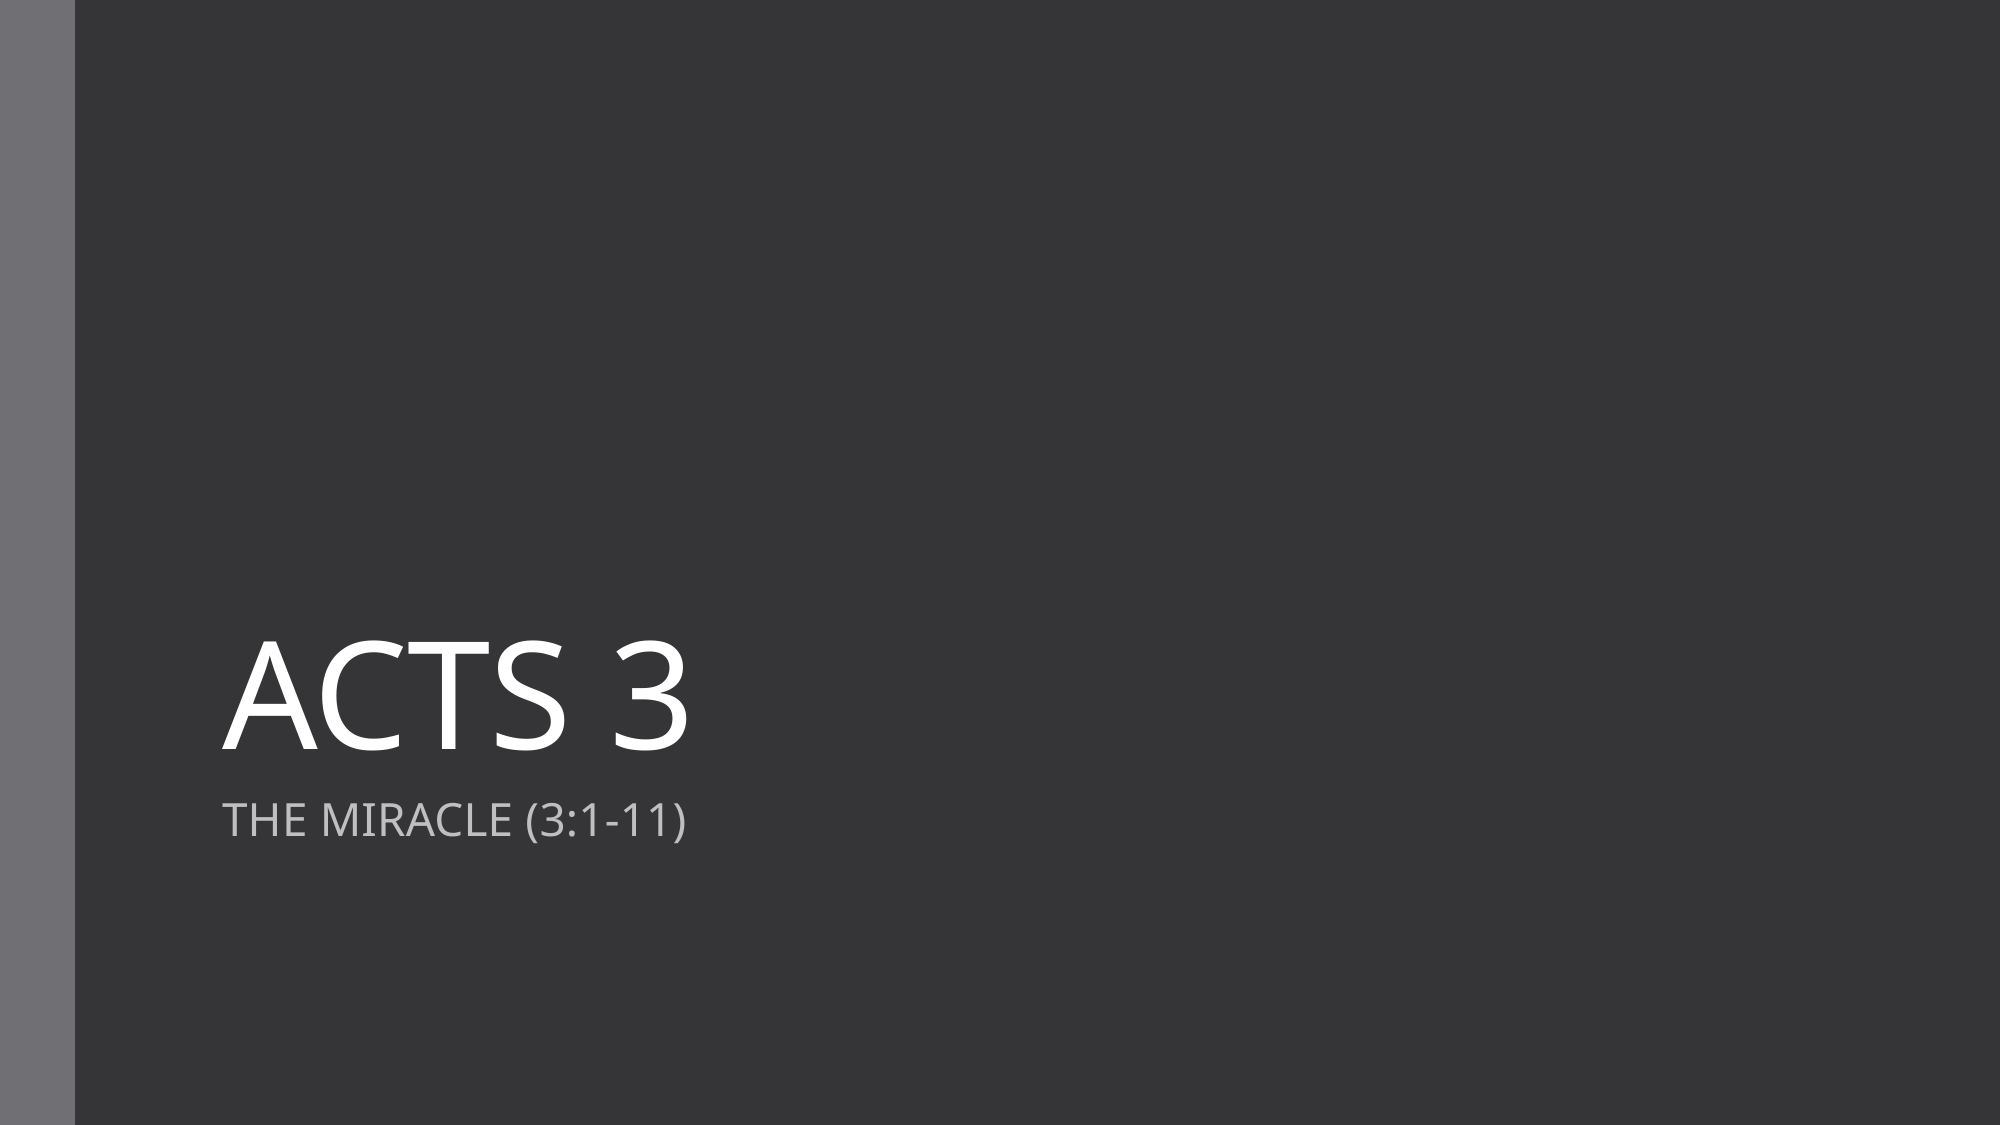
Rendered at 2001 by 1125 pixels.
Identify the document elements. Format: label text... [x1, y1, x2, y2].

title ACTS 3 [206, 124, 1752, 787]
subtitle THE MIRACLE (3:1-11) [206, 787, 1752, 1066]
